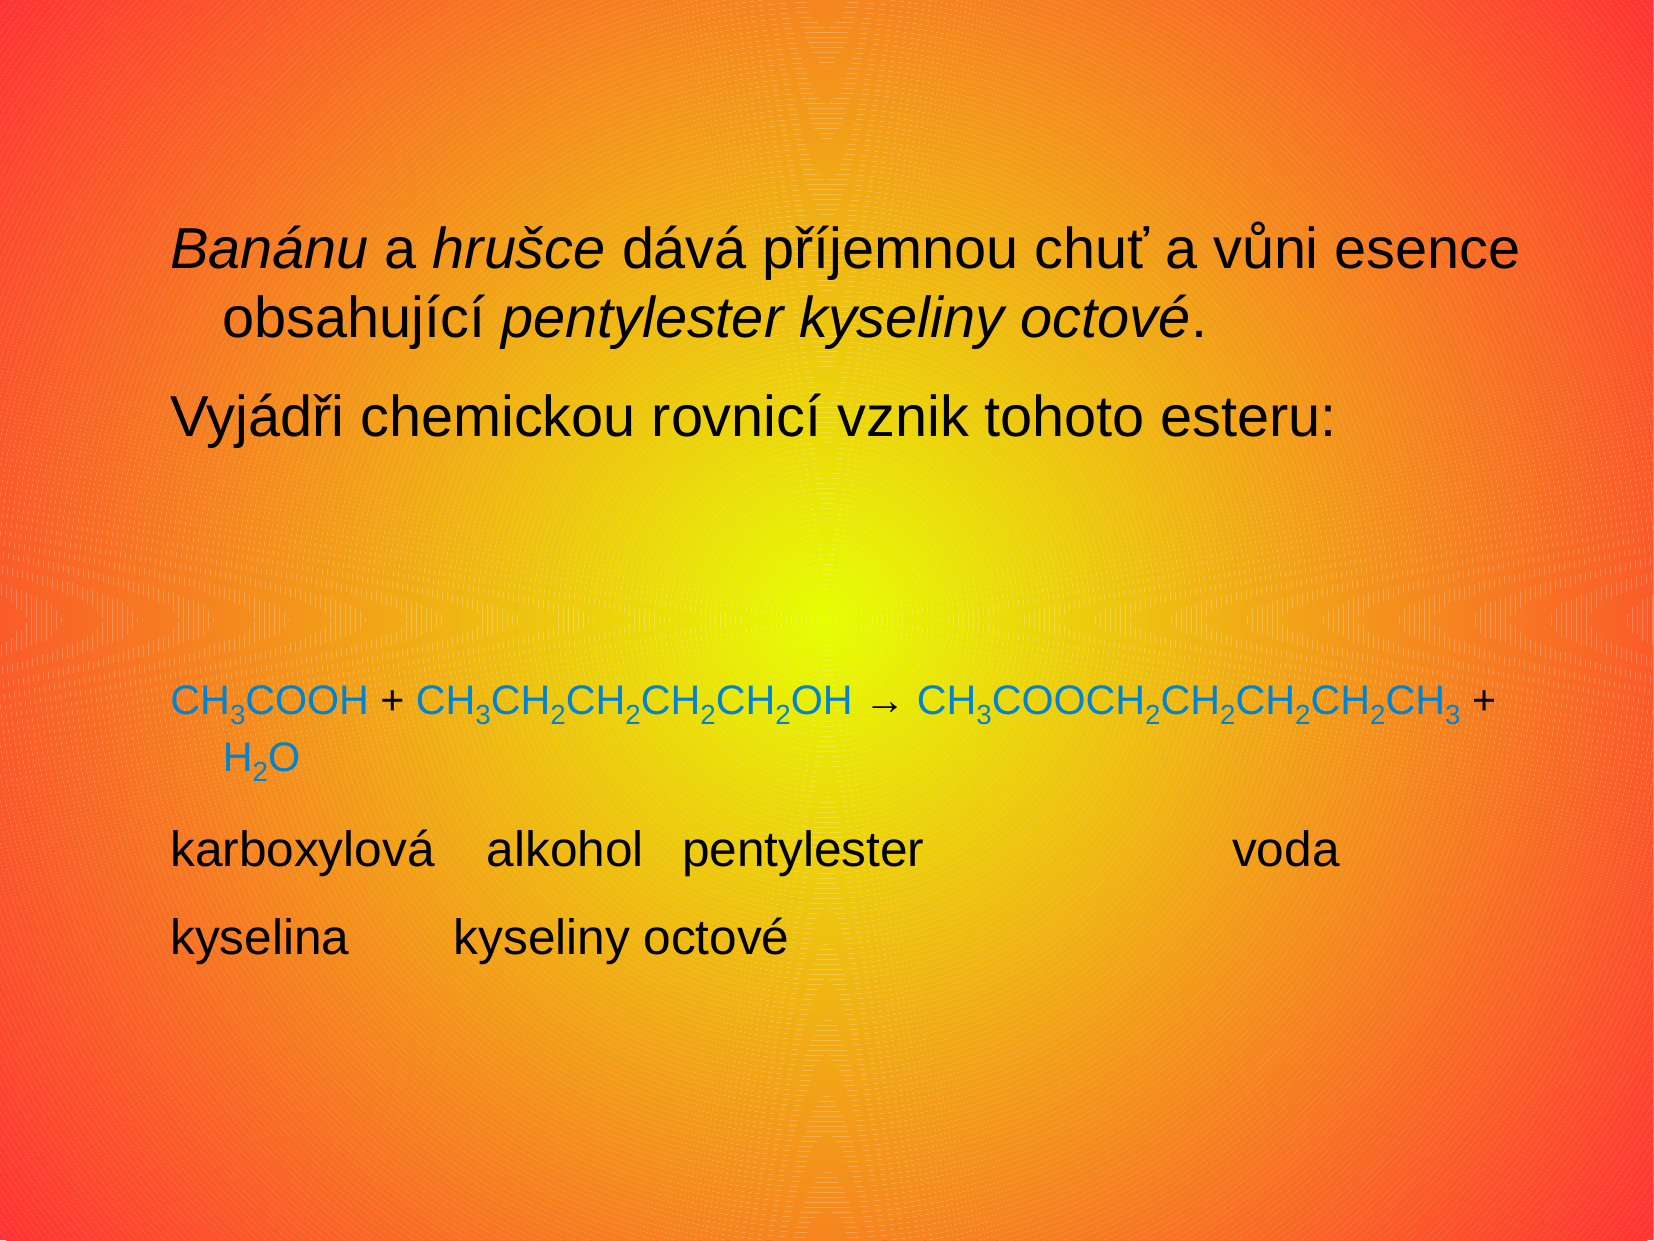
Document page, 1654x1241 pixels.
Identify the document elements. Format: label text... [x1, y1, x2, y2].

list Banánu a hrušce dává příjemnou chuť a vůni esence obsahující pentylester kyseliny octové. Vyjádři chemickou rovnicí vznik tohoto esteru: CH3COOH + CH3CH2CH2CH2CH2OH → CH3COOCH2CH2CH2CH2CH3 + H2O karboxylová alkohol pentylester voda kyselina kyseliny octové [82, 210, 1571, 1030]
